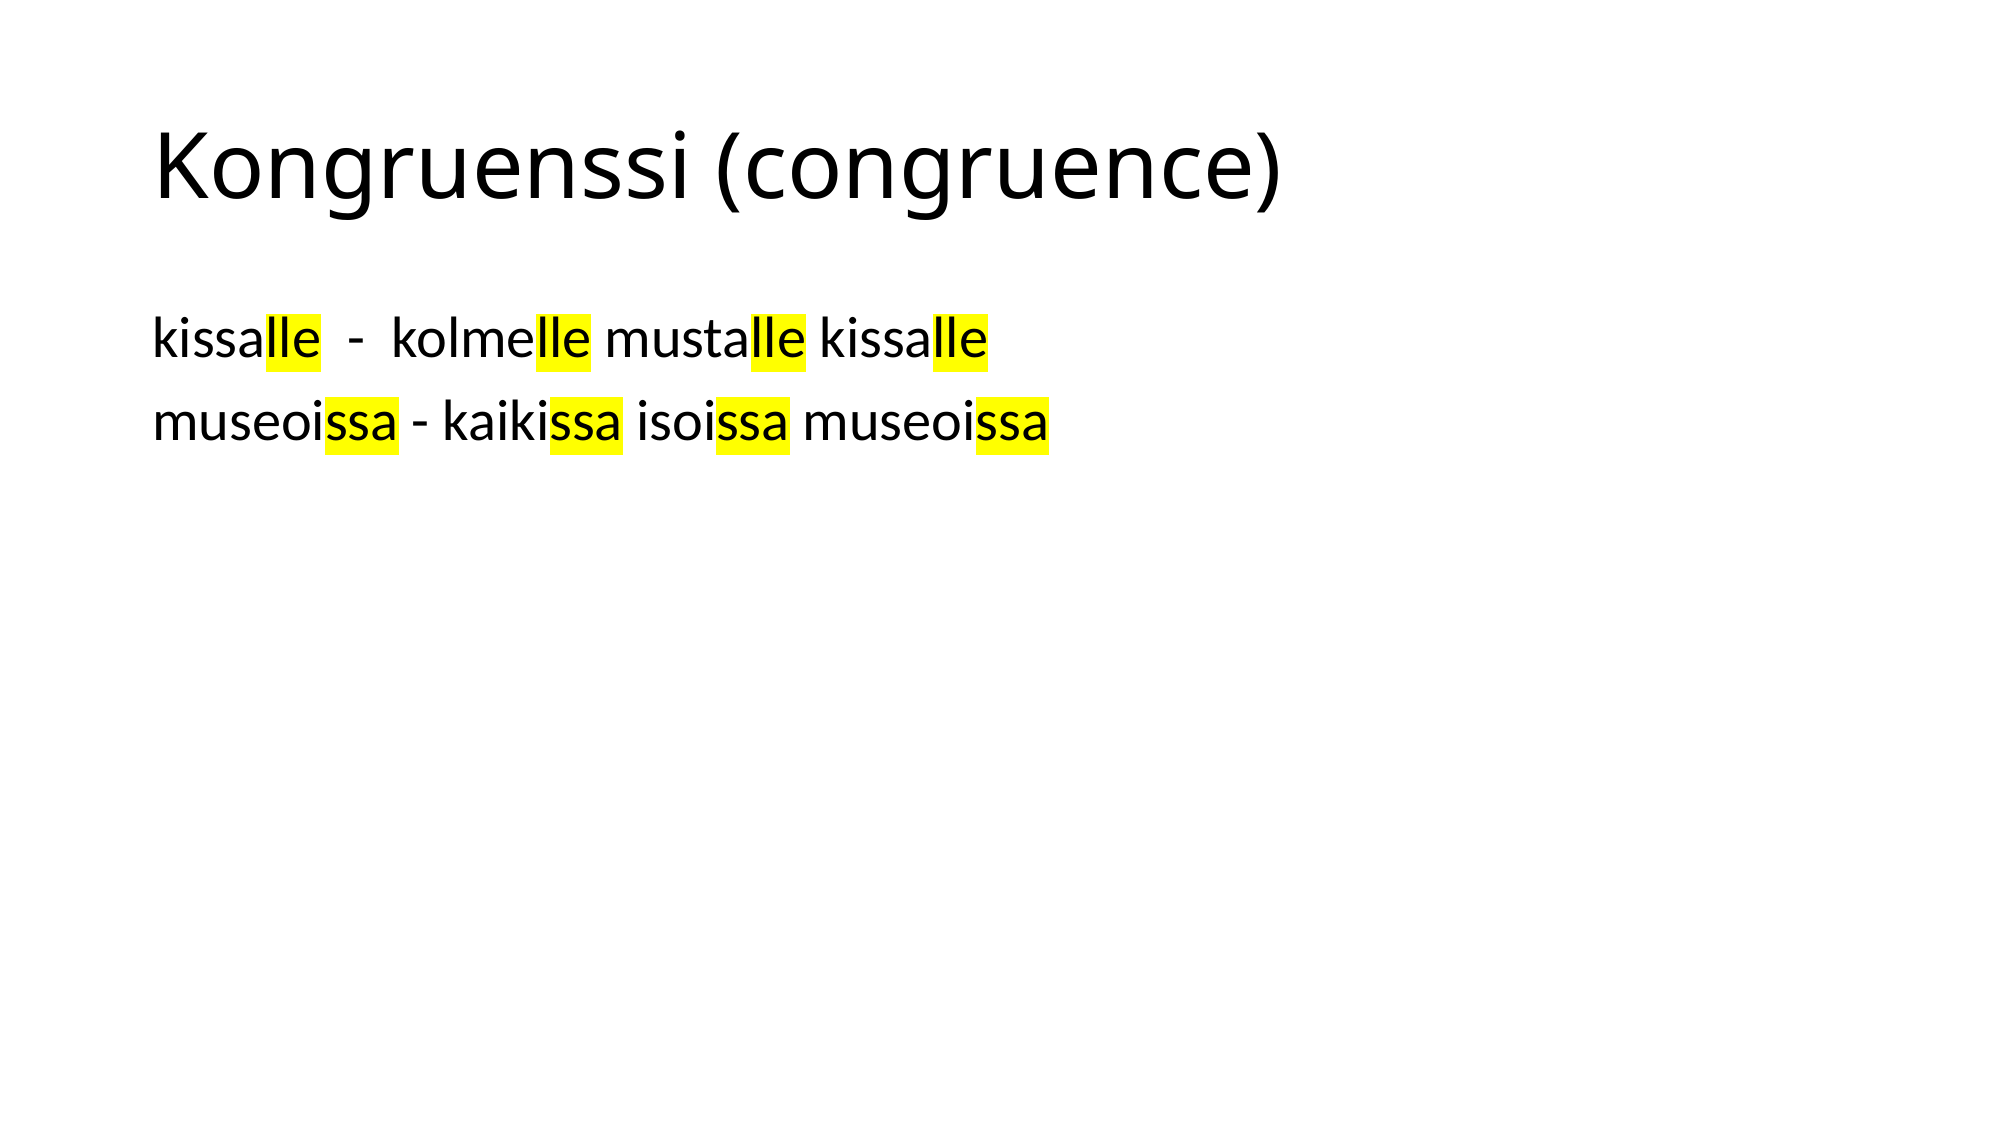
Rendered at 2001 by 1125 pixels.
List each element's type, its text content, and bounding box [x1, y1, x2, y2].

title Kongruenssi (congruence) [137, 59, 1863, 278]
list kissalle - kolmelle mustalle kissalle museoissa - kaikissa isoissa museoissa [137, 299, 1863, 1014]
